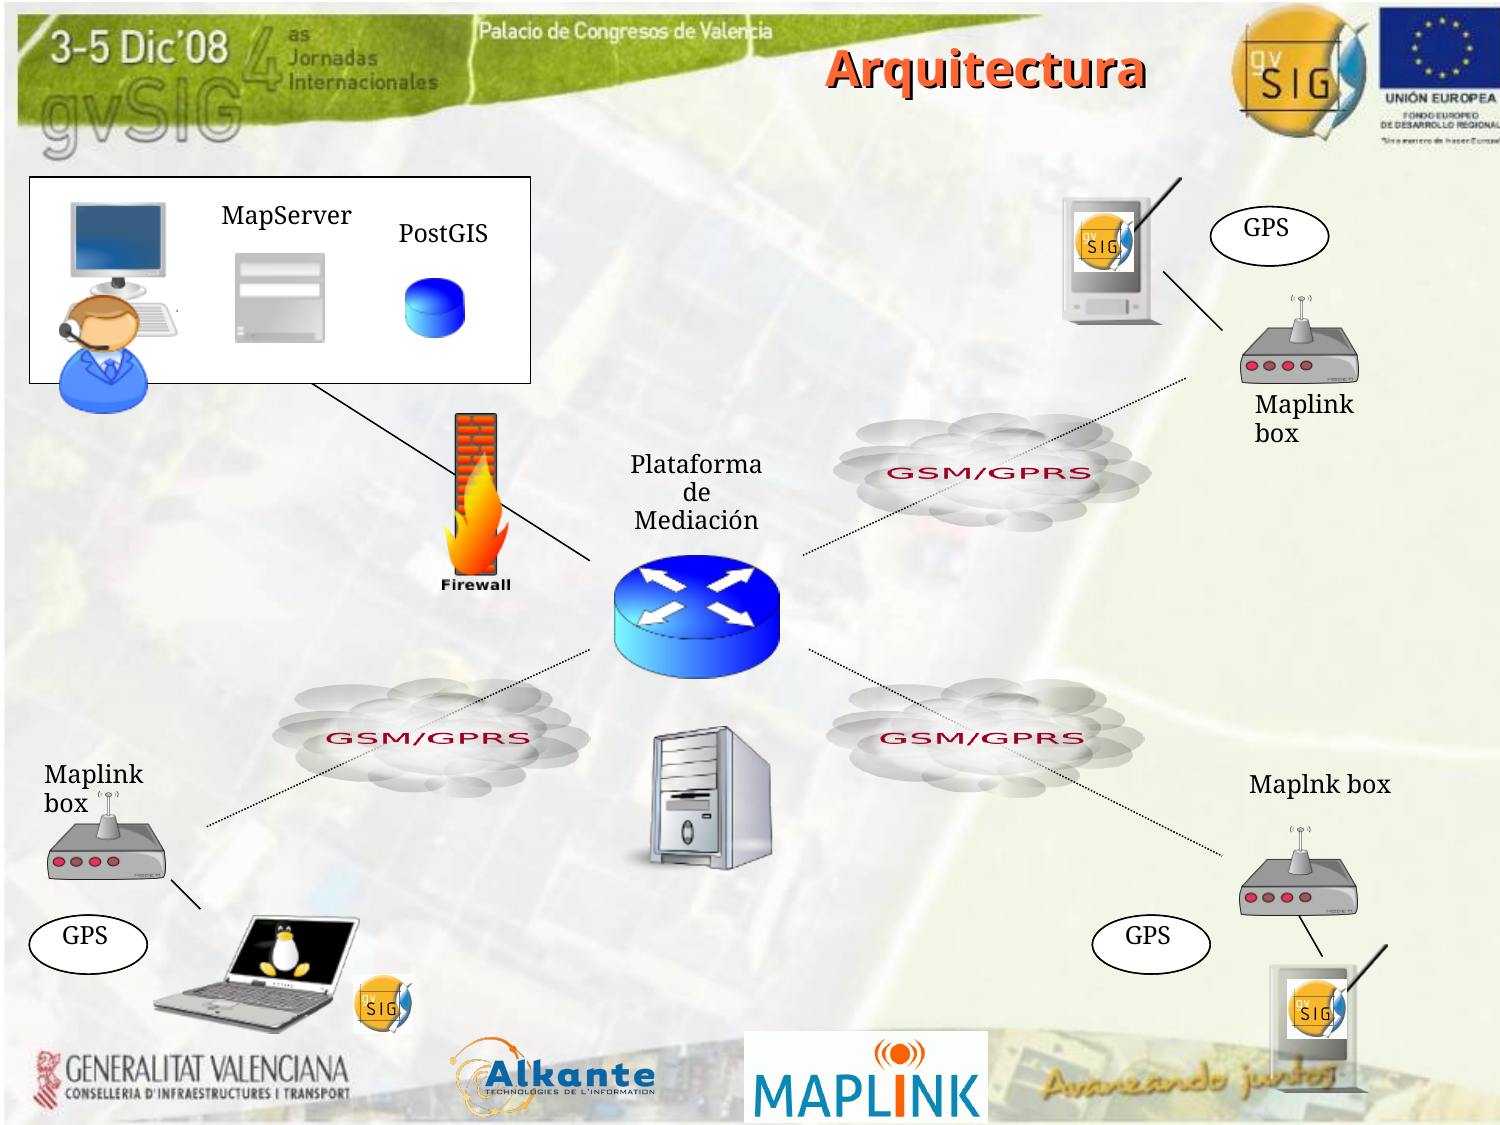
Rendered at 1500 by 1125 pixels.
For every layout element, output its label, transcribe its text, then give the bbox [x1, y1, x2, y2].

text_box GPS [47, 926, 153, 970]
text_box [58, 970, 119, 975]
text_box [1092, 915, 1197, 966]
text_box Plataforma de Mediación [608, 442, 786, 573]
text_box GPS [1110, 926, 1216, 970]
picture [4, 2, 1500, 1125]
text_box [1210, 206, 1317, 258]
text_box Arquitectura [643, 35, 1329, 96]
text_box Maplink box [1240, 383, 1418, 456]
text_box [1121, 970, 1181, 974]
text_box Maplink box [29, 753, 207, 826]
text_box PostGIS [383, 224, 532, 268]
text_box MapServer [206, 206, 384, 250]
text_box [29, 177, 531, 384]
text_box Maplnk box [1234, 763, 1412, 836]
text_box GPS [1228, 218, 1335, 522]
text_box [29, 915, 134, 966]
